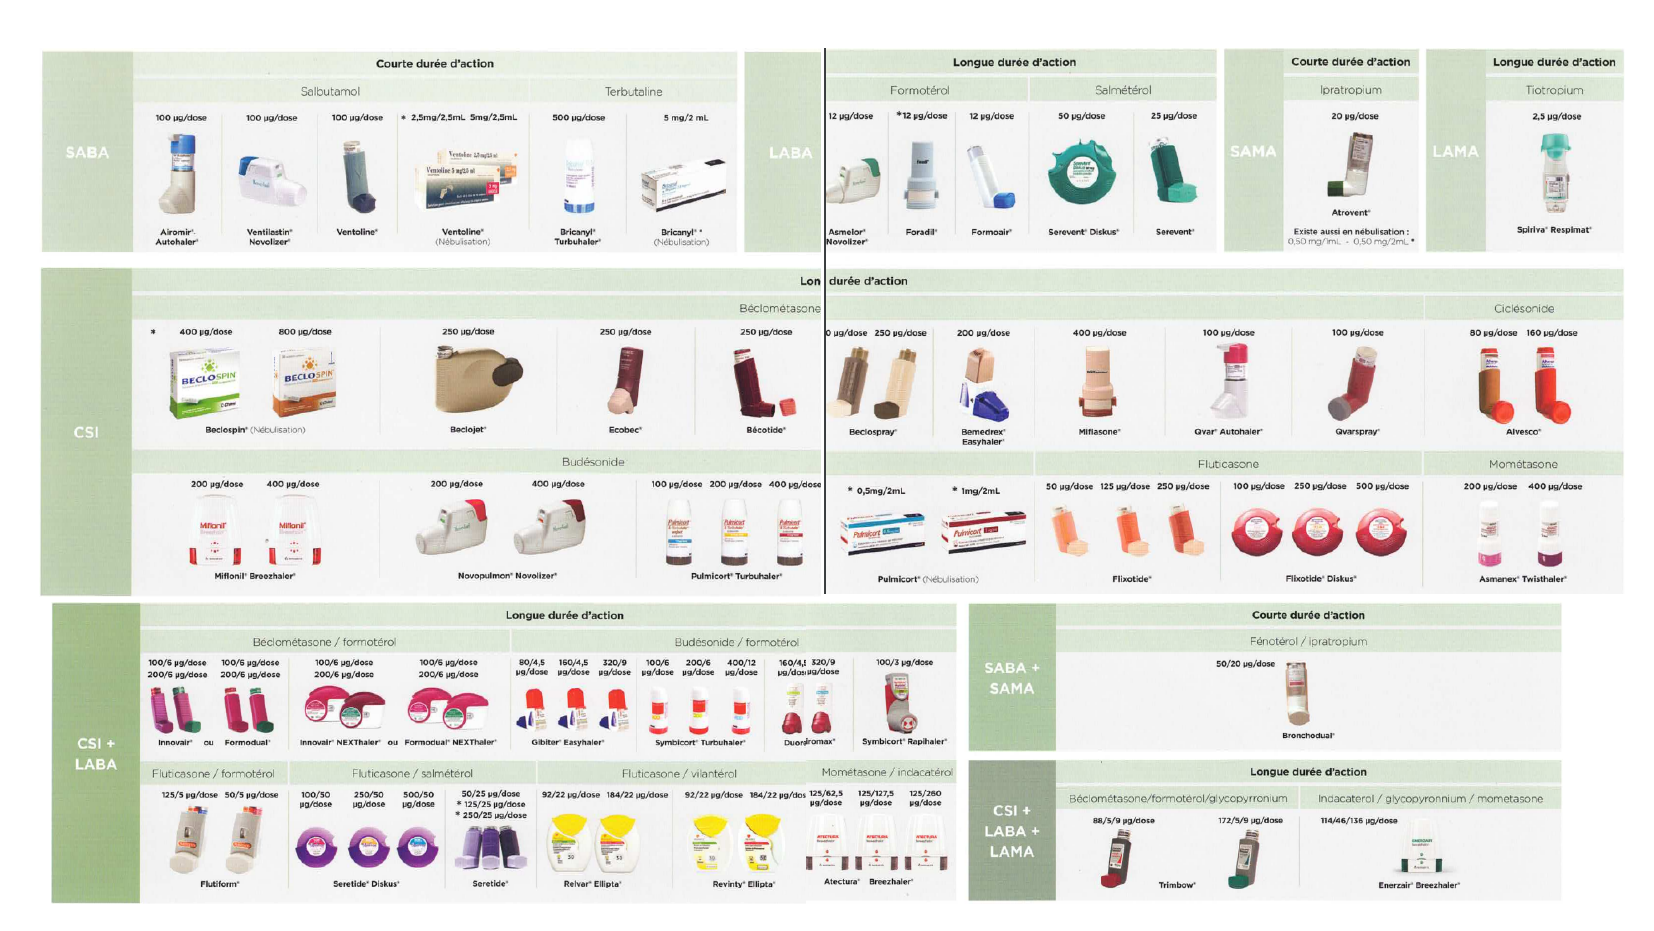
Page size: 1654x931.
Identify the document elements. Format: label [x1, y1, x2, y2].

picture [39, 48, 821, 597]
picture [824, 48, 1625, 594]
picture [51, 601, 1563, 904]
